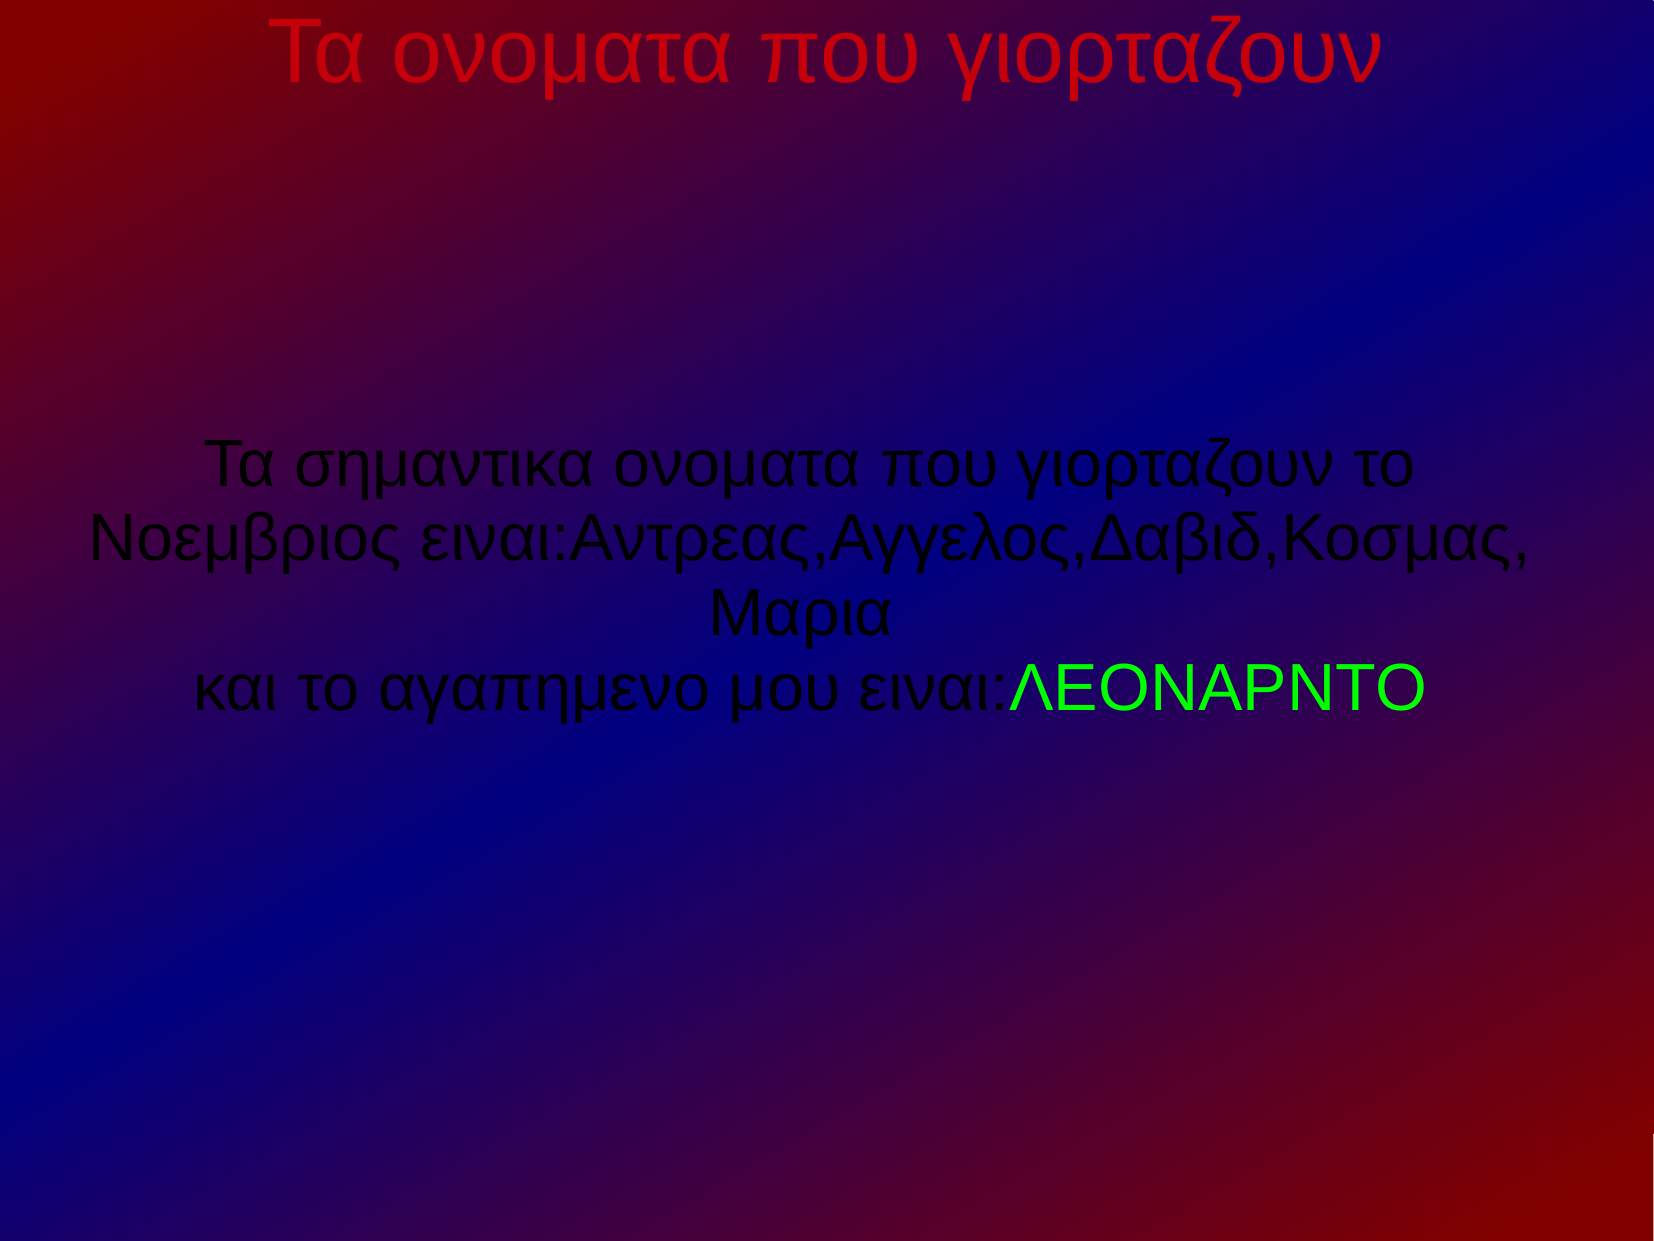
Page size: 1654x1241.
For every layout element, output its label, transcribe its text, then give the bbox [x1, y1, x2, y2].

title Τα ονοματα που γιορταζουν [82, 0, 1571, 307]
subtitle Τα σημαντικα ονοματα που γιορταζουν το Νοεμβριος ειναι:Αντρεας,Αγγελος,Δαβιδ,Κοσμας, Μαρια και το αγαπημενο μου ειναι:ΛΕΟΝΑΡΝΤΟ [82, 290, 1538, 1010]
